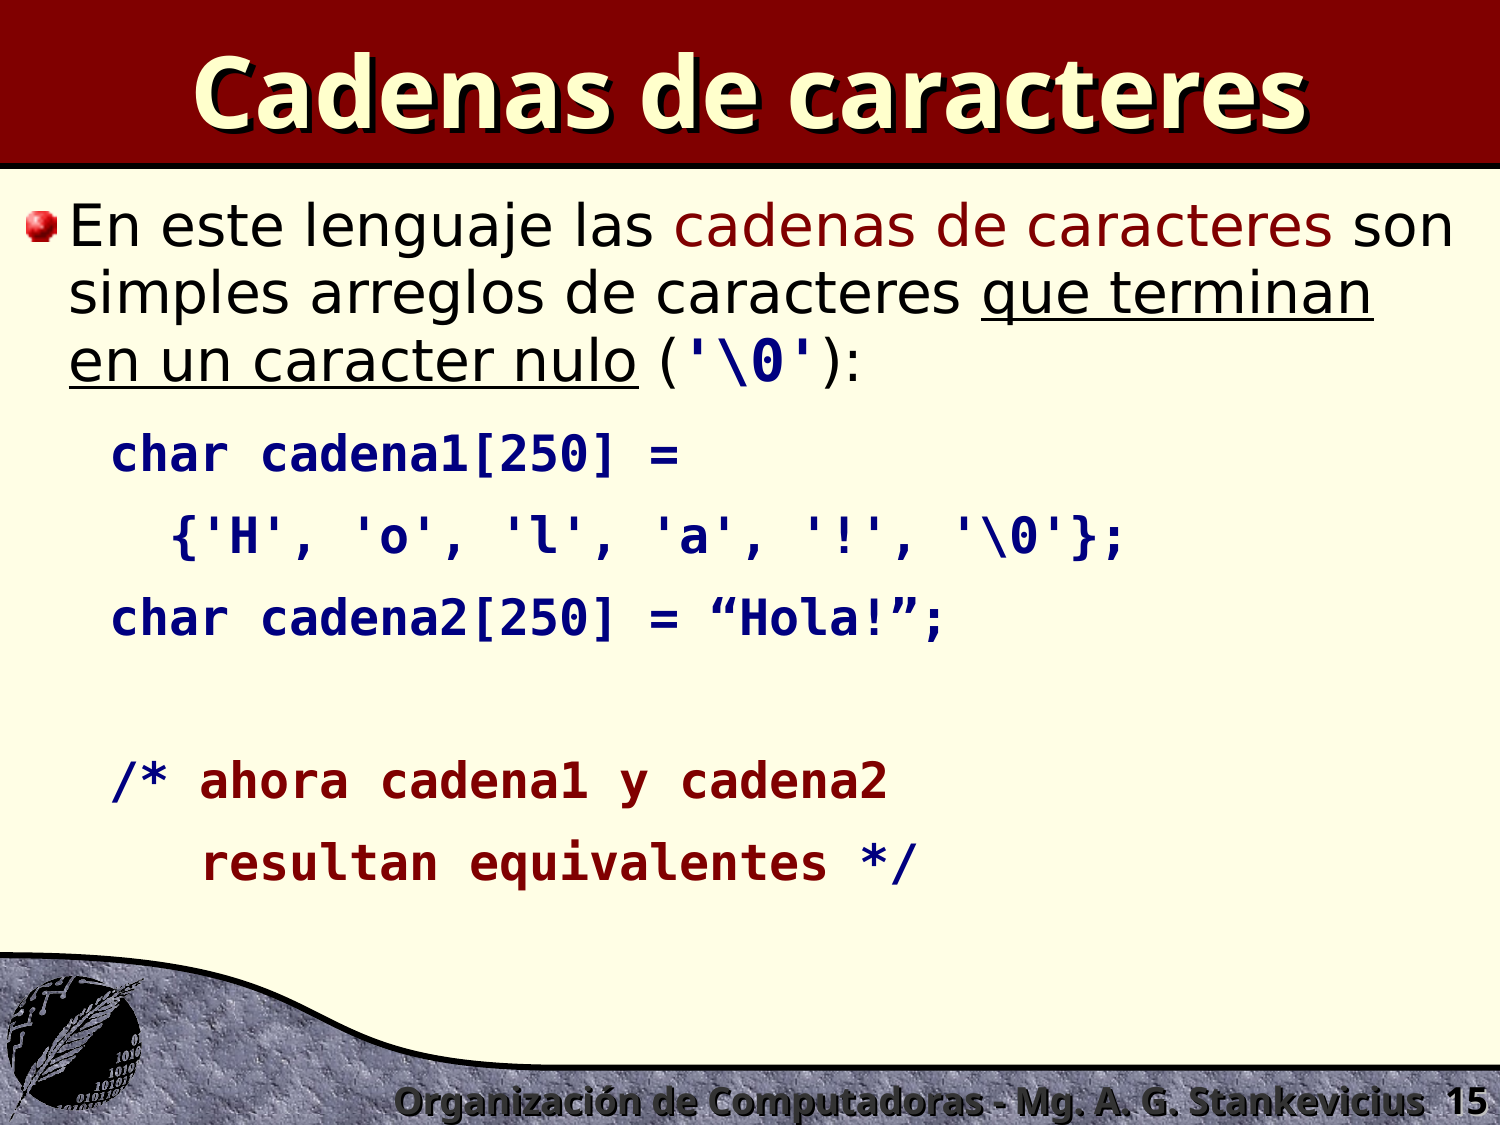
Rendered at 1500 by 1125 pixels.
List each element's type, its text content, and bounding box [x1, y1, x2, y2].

picture [448, 1100, 455, 1110]
picture [0, 959, 1500, 1125]
picture [802, 1100, 806, 1110]
title Cadenas de caracteres [15, 5, 1485, 160]
picture [1058, 1100, 1065, 1110]
list En este lenguaje las cadenas de caracteres son simples arreglos de caracteres que terminan en un caracter nulo ('\0'): char cadena1[250] = {'H', 'o', 'l', 'a', '!', '\0'}; char cadena2[250] = “Hola!”; /* ahora cadena1 y cadena2 resultan equivalentes */ [11, 192, 1486, 935]
